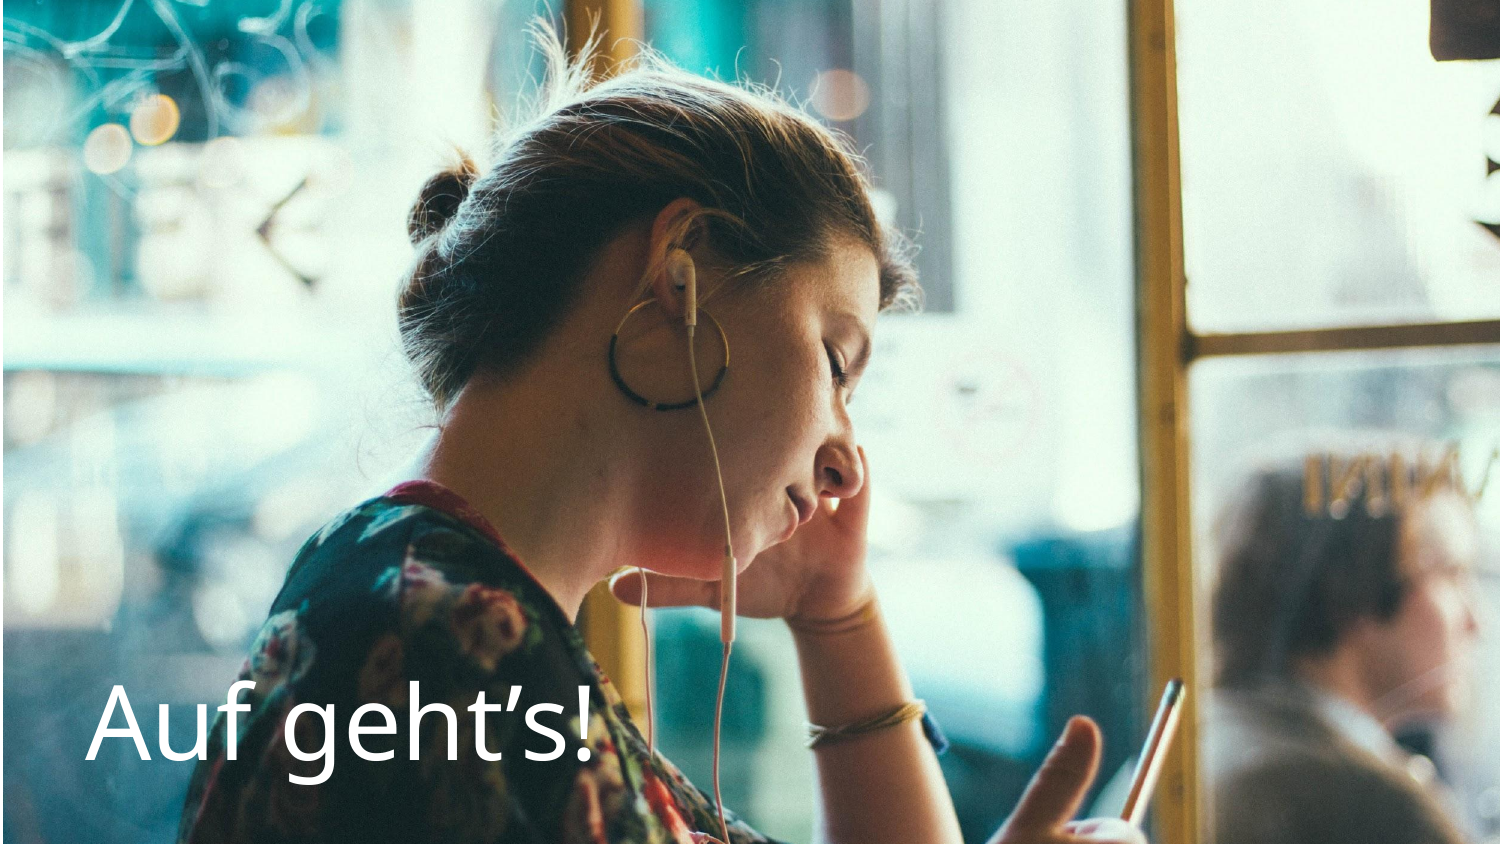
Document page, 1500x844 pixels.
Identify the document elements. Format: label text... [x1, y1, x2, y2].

text_box Auf geht’s! [70, 641, 822, 797]
picture [0, 0, 1500, 844]
